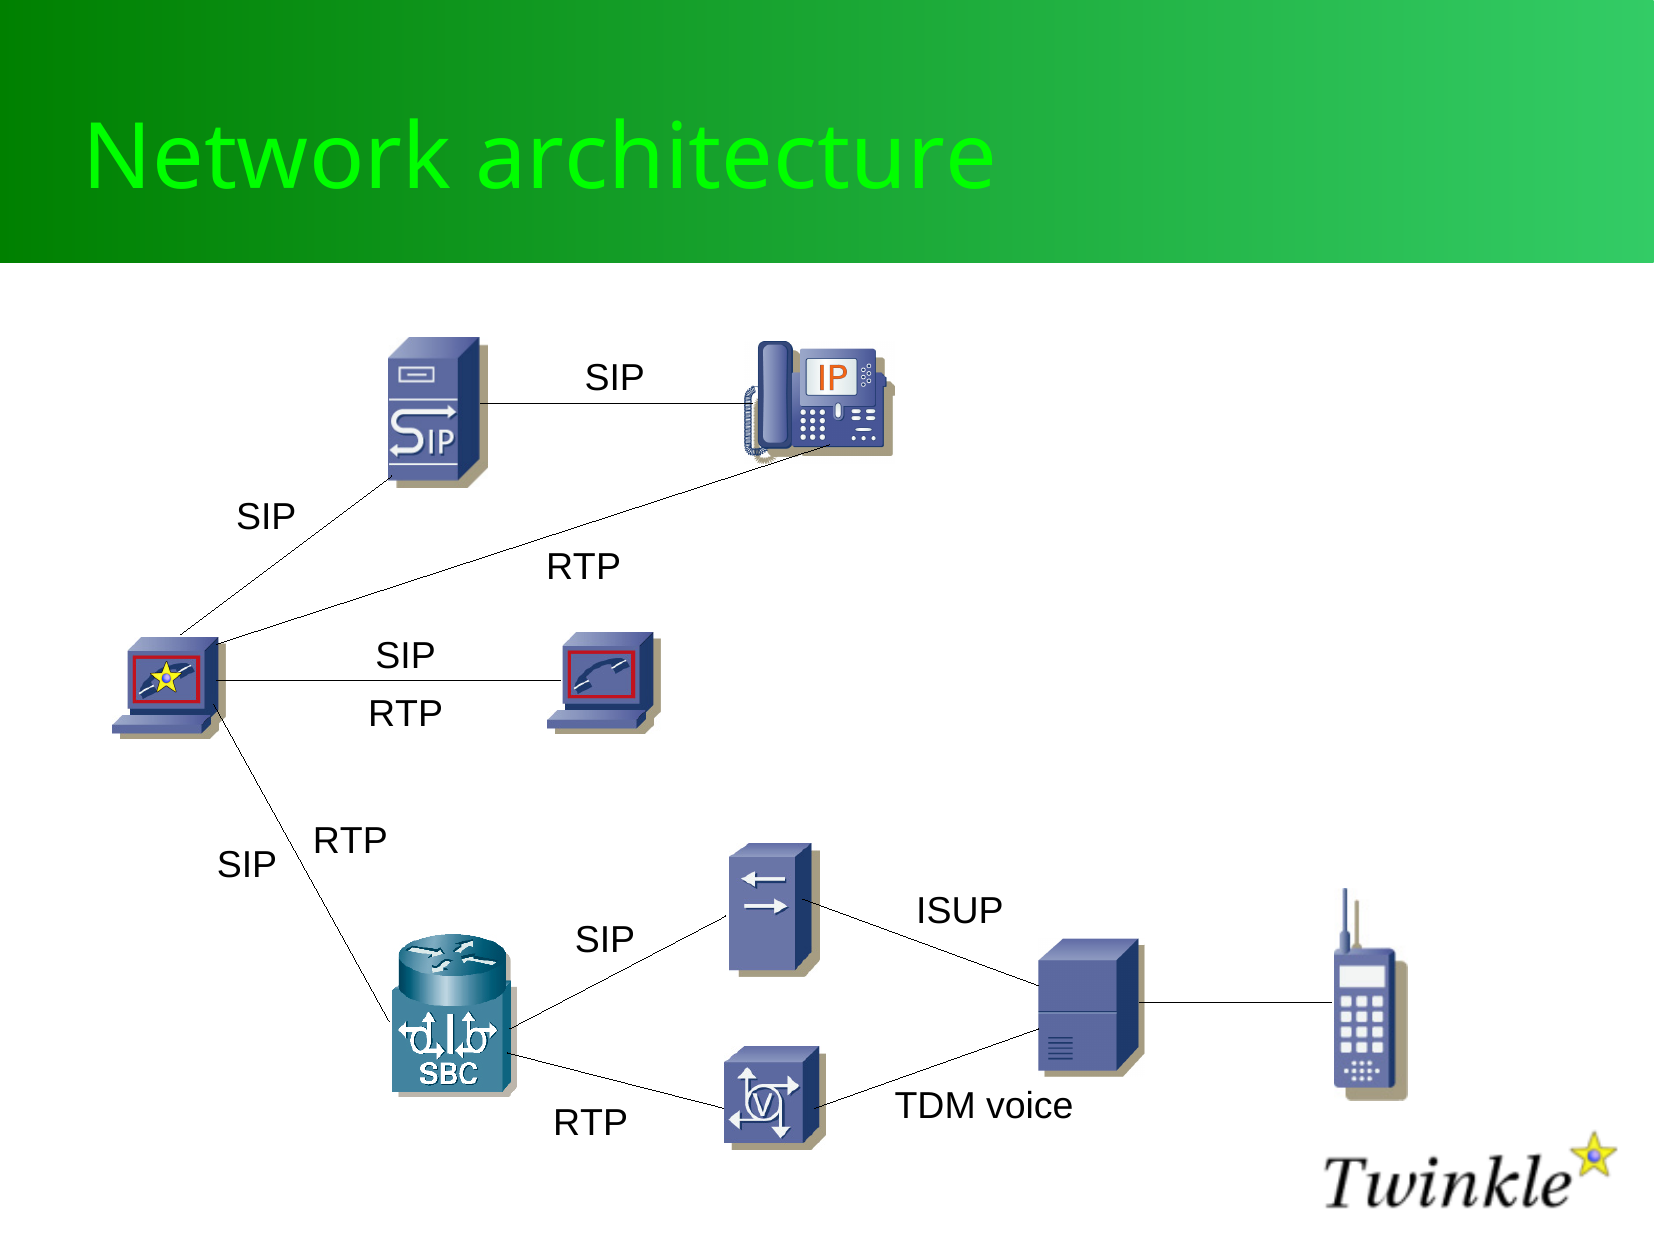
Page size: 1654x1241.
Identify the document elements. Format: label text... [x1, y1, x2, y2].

text_box SIP [569, 348, 659, 406]
text_box SIP [221, 487, 311, 545]
picture [112, 637, 226, 739]
picture [392, 934, 517, 1097]
picture [729, 843, 820, 977]
text_box RTP [353, 685, 457, 742]
picture [724, 1046, 826, 1150]
title Network architecture [82, 49, 1571, 257]
picture [388, 337, 488, 488]
text_box TDM voice [879, 1076, 1086, 1134]
text_box RTP [298, 812, 402, 870]
text_box SIP [202, 836, 291, 894]
text_box SIP [360, 627, 450, 685]
text_box ISUP [901, 882, 1017, 940]
picture [744, 341, 895, 464]
picture [1334, 888, 1408, 1102]
picture [1312, 1124, 1626, 1221]
picture [1038, 938, 1145, 1077]
text_box RTP [538, 1093, 642, 1151]
text_box SIP [560, 911, 649, 968]
text_box RTP [531, 538, 635, 596]
picture [547, 632, 661, 734]
